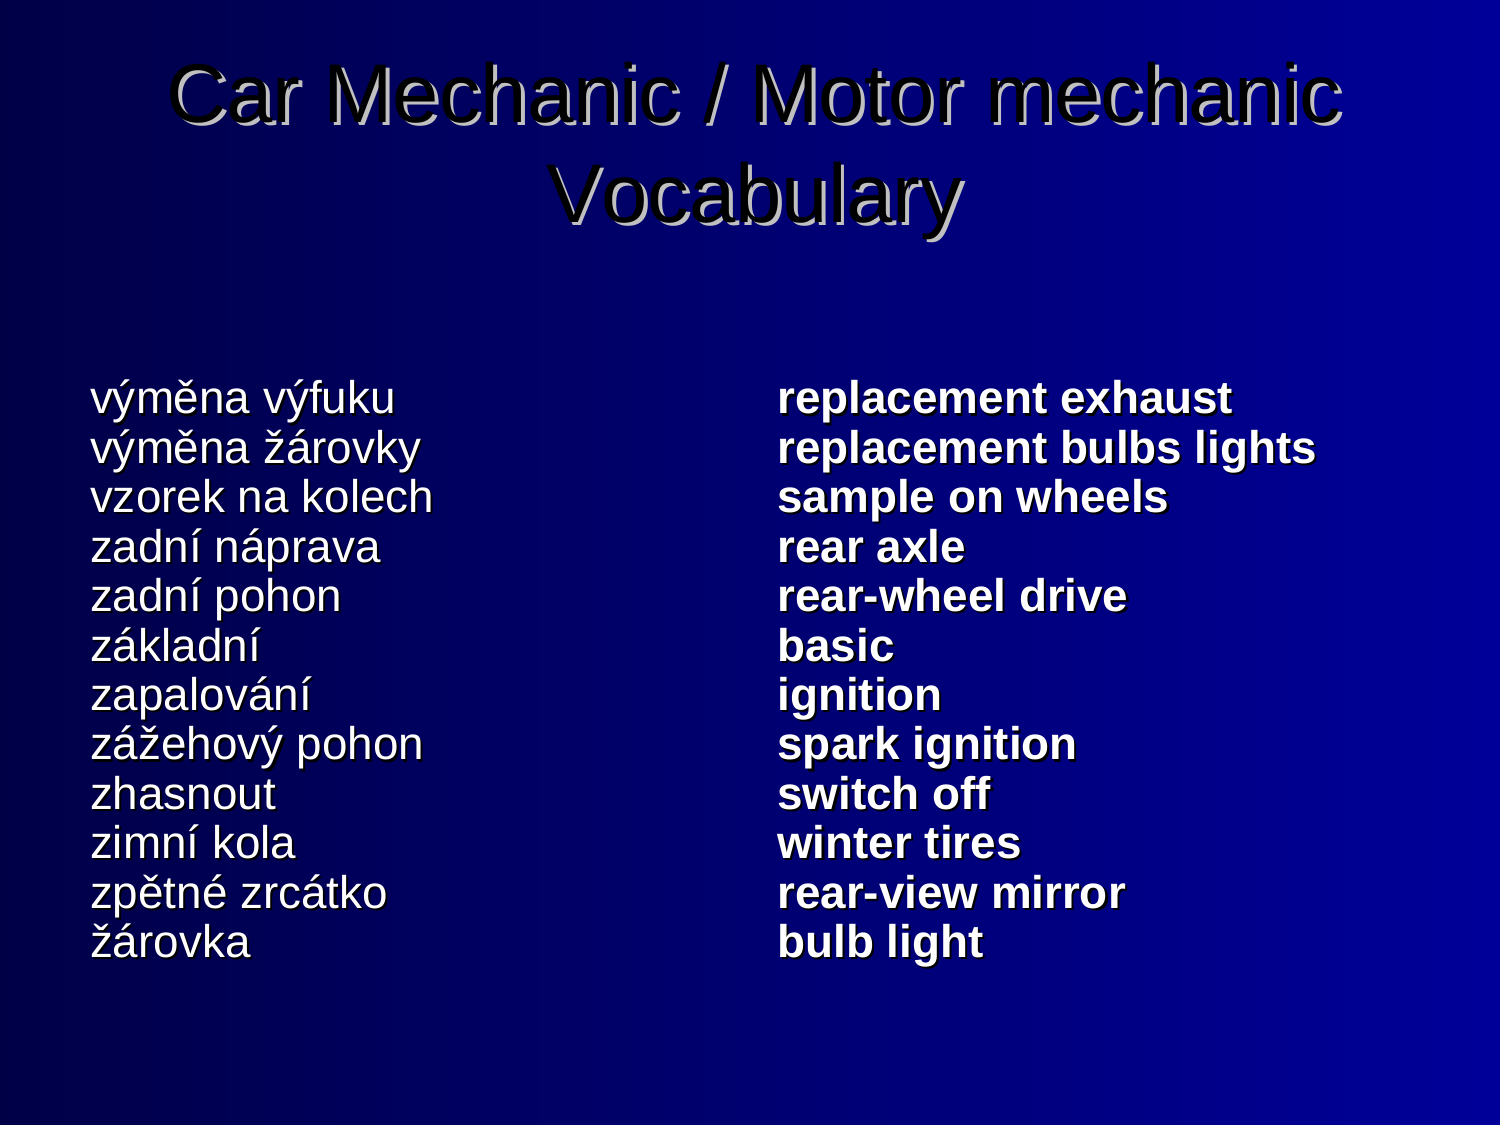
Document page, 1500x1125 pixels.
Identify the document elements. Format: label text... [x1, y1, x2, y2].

list výměna výfuku výměna žárovky vzorek na kolech zadní náprava zadní pohon základní zapalování zážehový pohon zhasnout zimní kola zpětné zrcátko žárovka [75, 262, 738, 1007]
title Car Mechanic / Motor mechanic Vocabulary [75, 31, 1426, 247]
list replacement exhaust replacement bulbs lights sample on wheels rear axle rear-wheel drive basic ignition spark ignition switch off winter tires rear-view mirror bulb light [762, 262, 1426, 1019]
